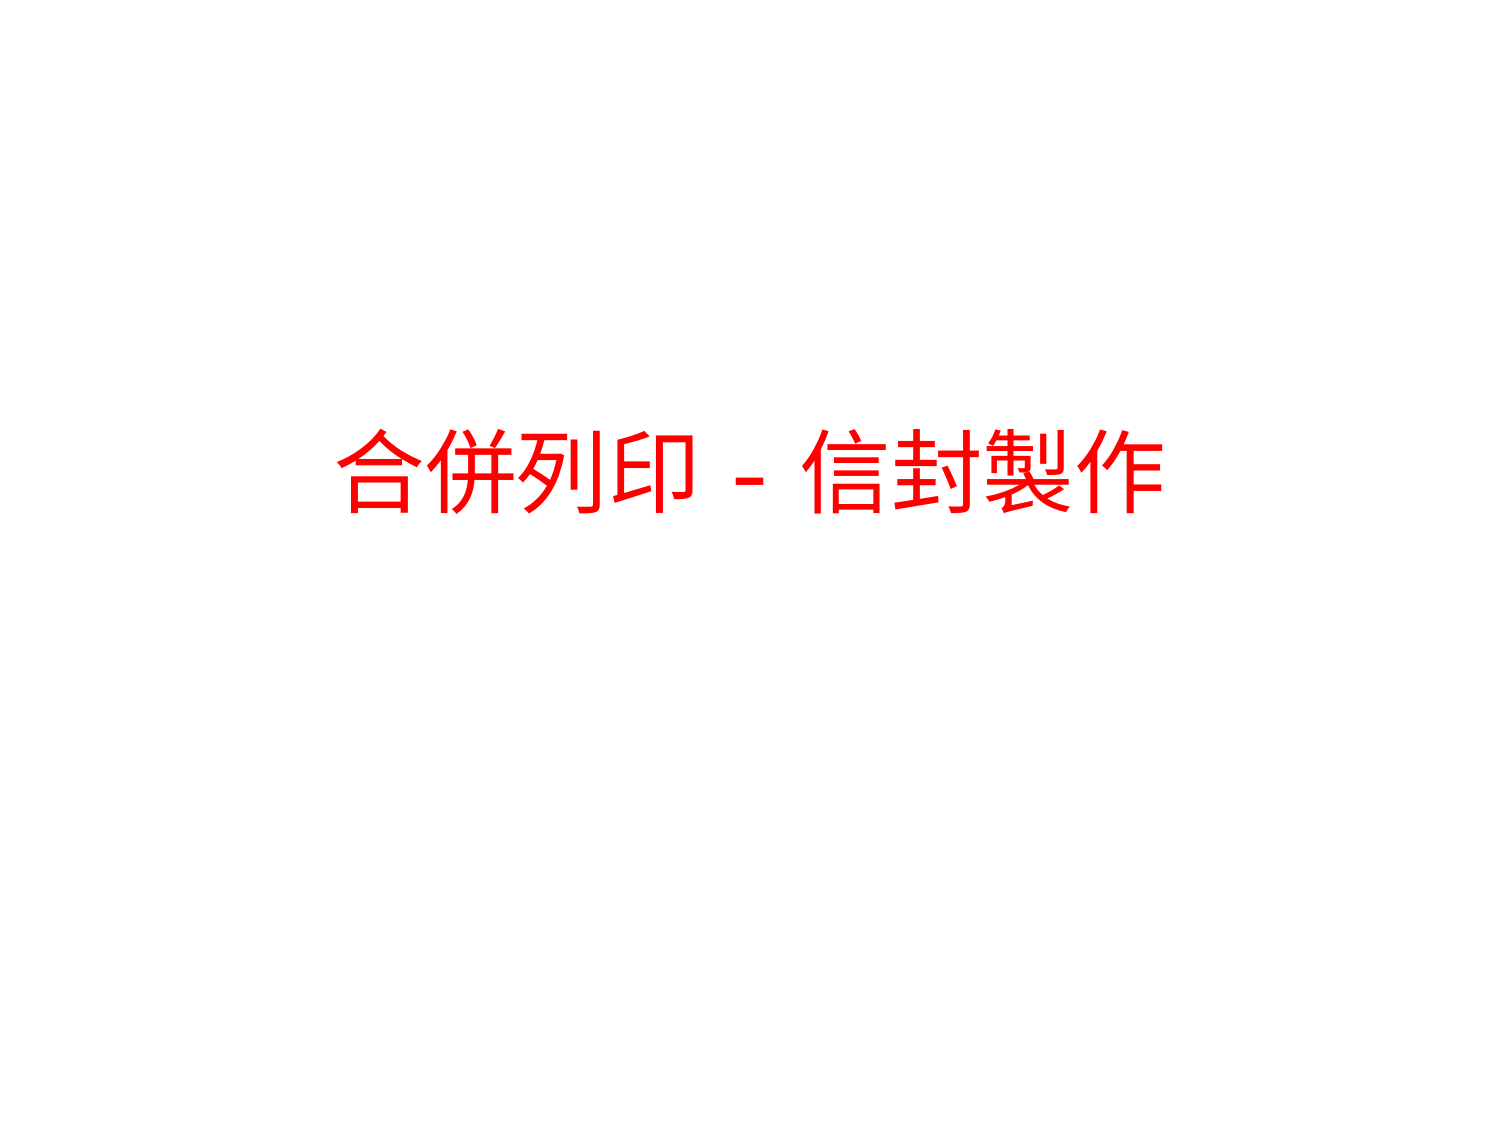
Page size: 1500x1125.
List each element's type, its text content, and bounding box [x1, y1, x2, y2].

title 合併列印-信封製作 [112, 349, 1388, 591]
